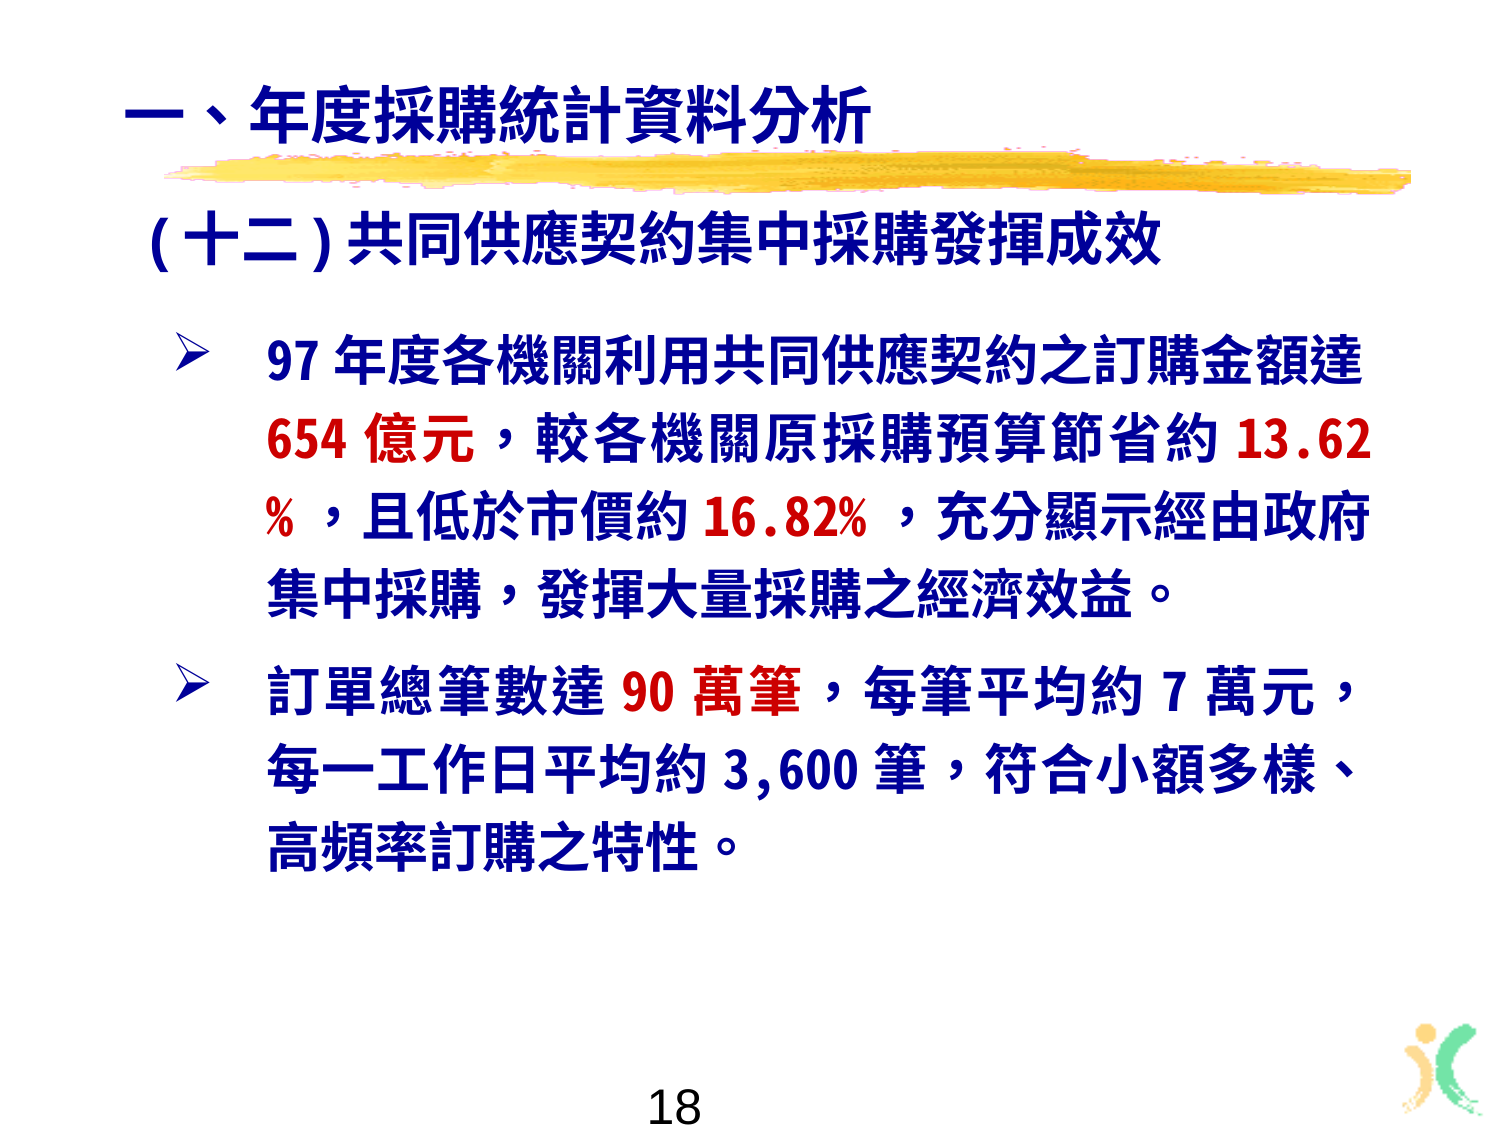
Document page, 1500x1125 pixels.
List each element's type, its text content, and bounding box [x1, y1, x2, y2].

text_box 一、年度採購統計資料分析 [41, 68, 956, 159]
text_box (十二)共同供應契約集中採購發揮成效 [127, 194, 1185, 280]
picture [164, 141, 1411, 205]
list 97年度各機關利用共同供應契約之訂購金額達654億元，較各機關原採購預算節省約13.62%，且低於市價約16.82%，充分顯示經由政府集中採購，發揮大量採購之經濟效益。 訂單總筆數達90萬筆，每筆平均約7萬元，每一工作日平均約3,600筆，符合小額多樣、高頻率訂購之特性。 [156, 305, 1388, 981]
